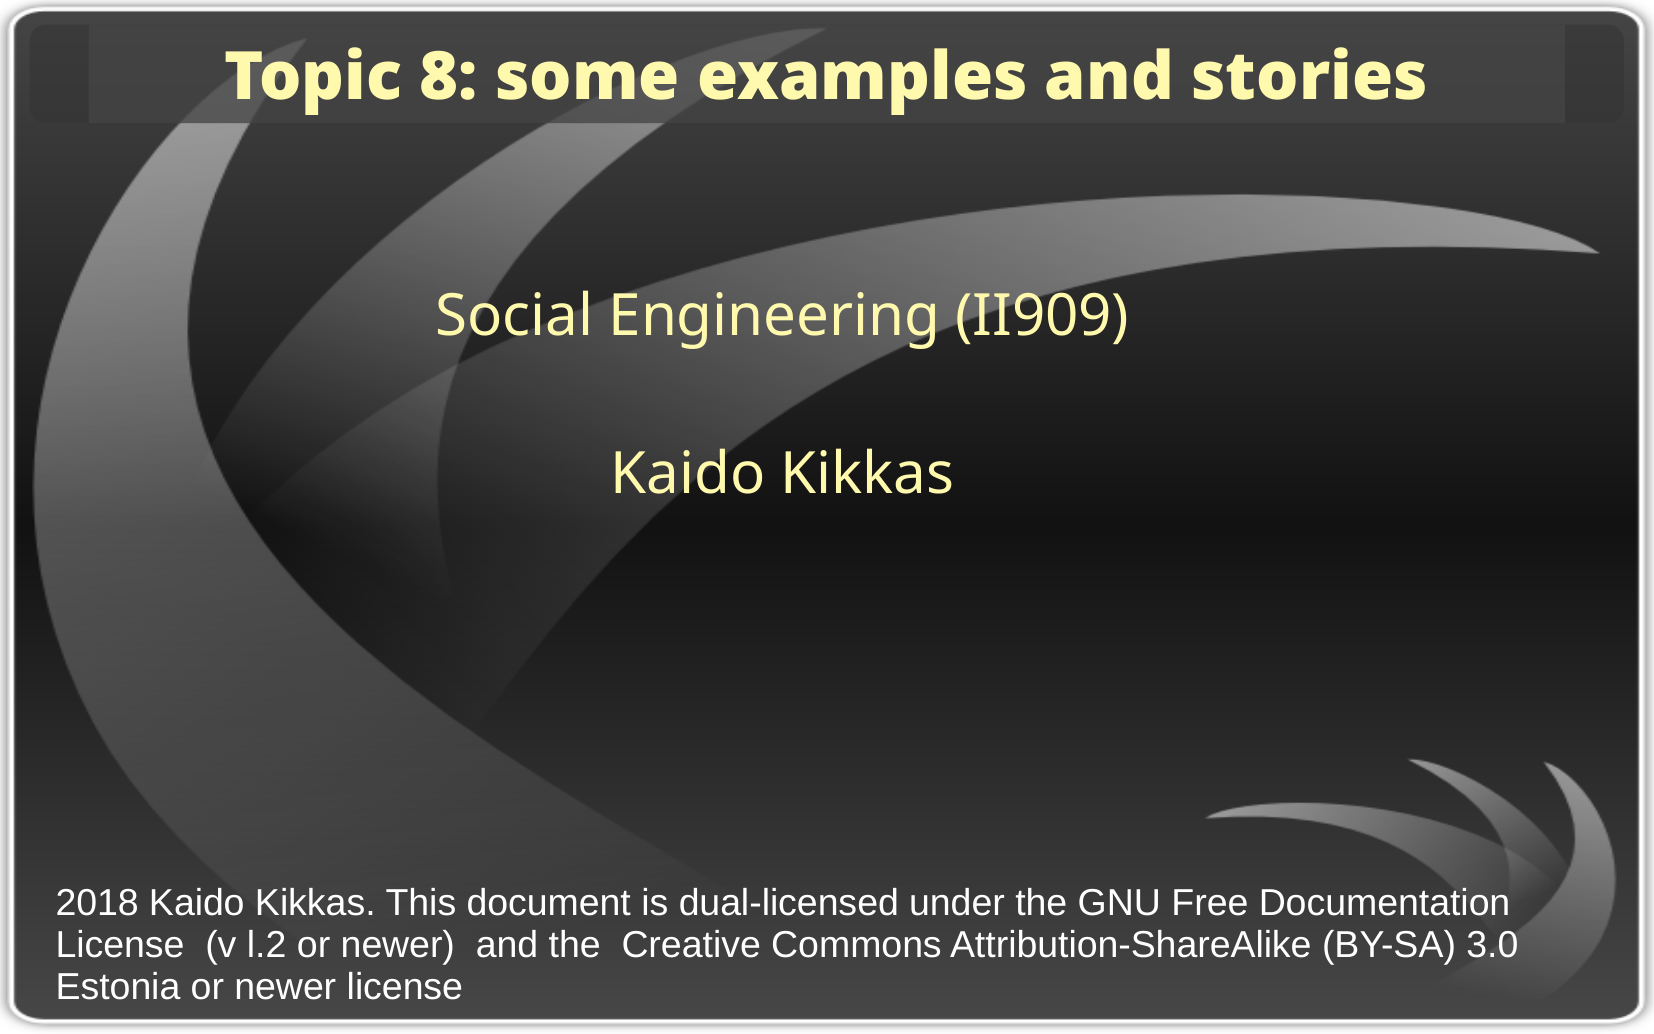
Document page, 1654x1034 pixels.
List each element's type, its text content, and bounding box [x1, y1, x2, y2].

text_box Social Engineering (II909) Kaido Kikkas [177, 265, 1388, 798]
text_box 2018 Kaido Kikkas. This document is dual-licensed under the GNU Free Documentation License (v l.2 or newer) and the Creative Commons Attribution-ShareAlike (BY-SA) 3.0 Estonia or newer license [40, 874, 1654, 1015]
picture [0, 0, 1654, 1034]
subtitle [82, 172, 1571, 772]
title Topic 8: some examples and stories [88, 24, 1565, 124]
